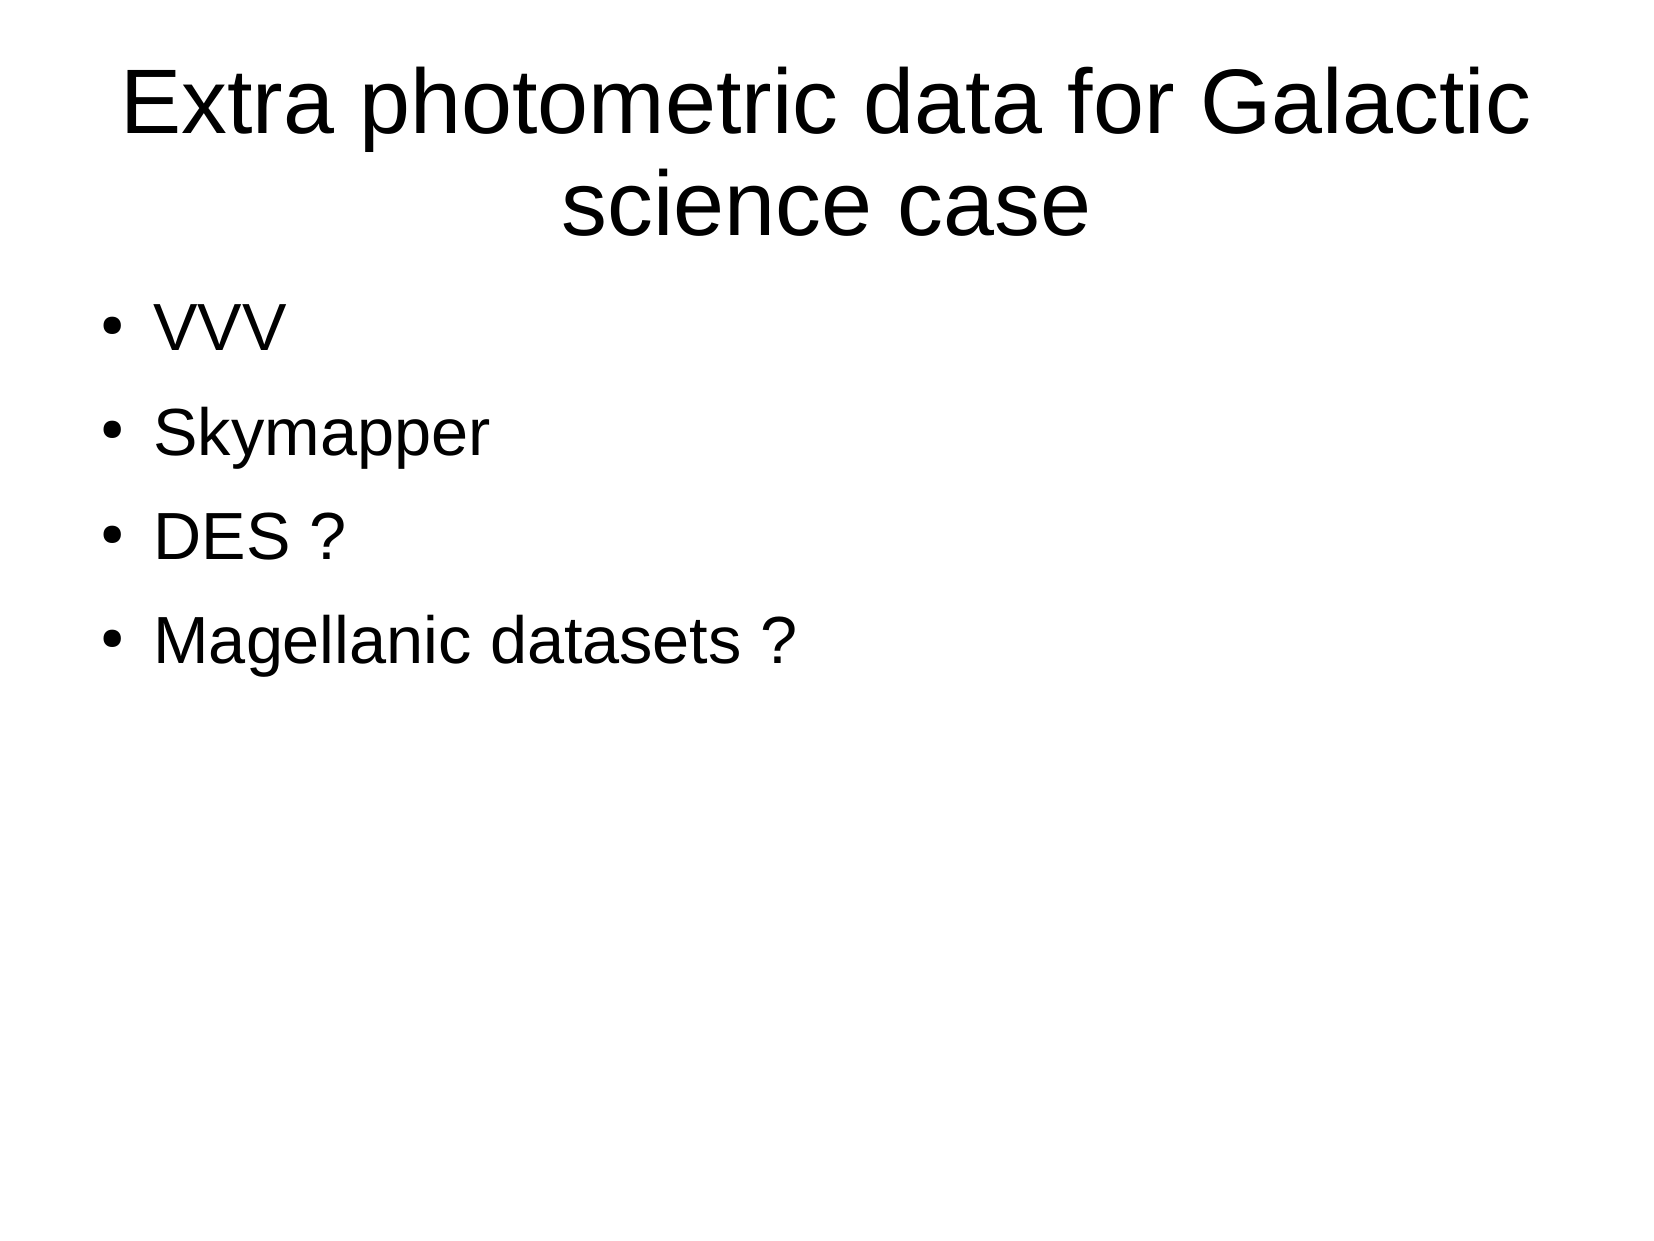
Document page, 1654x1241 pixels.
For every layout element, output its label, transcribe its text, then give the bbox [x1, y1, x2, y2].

title Extra photometric data for Galactic science case [82, 49, 1571, 257]
list VVV Skymapper DES ? Magellanic datasets ? [82, 290, 1571, 1010]
